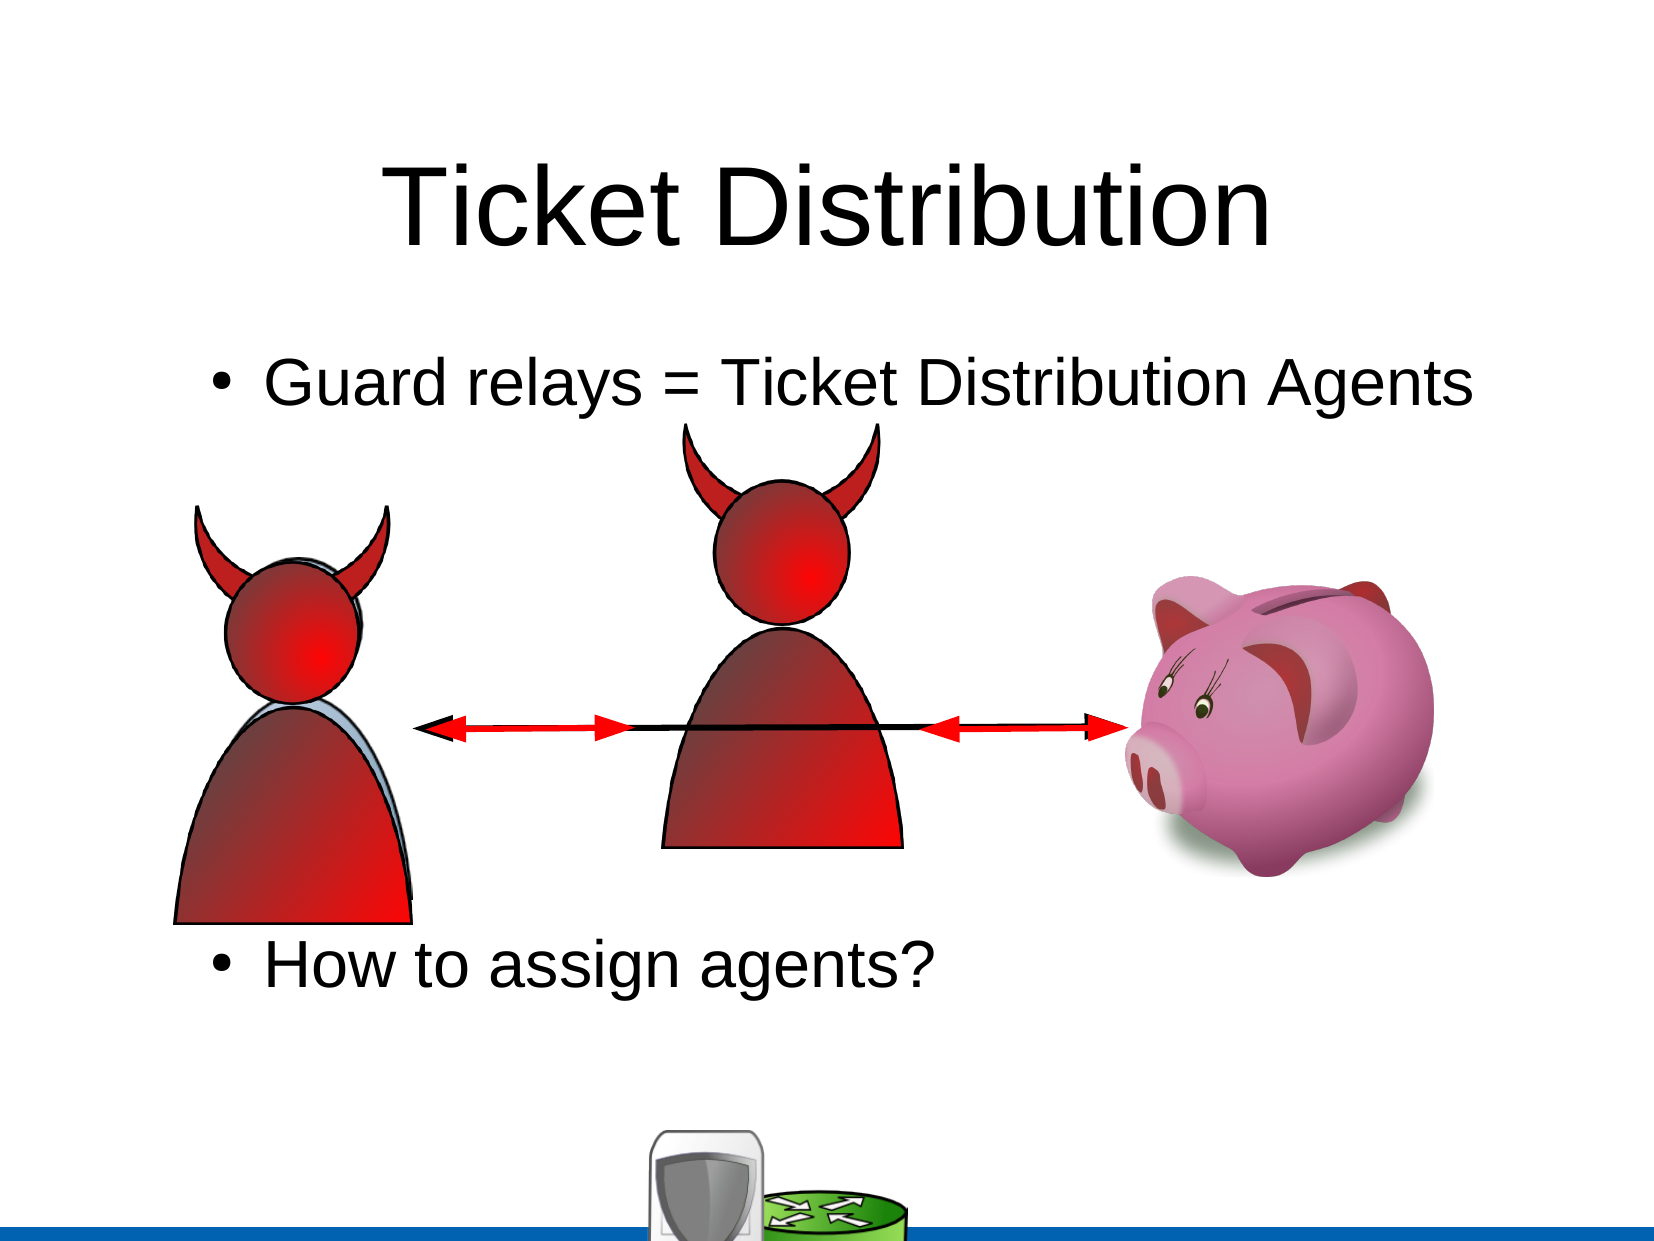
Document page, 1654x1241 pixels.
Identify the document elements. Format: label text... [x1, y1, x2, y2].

picture [635, 1130, 908, 1241]
picture [173, 504, 413, 925]
title Ticket Distribution [121, 102, 1533, 311]
list Guard relays = Ticket Distribution Agents How to assign agents? [121, 344, 1613, 1149]
